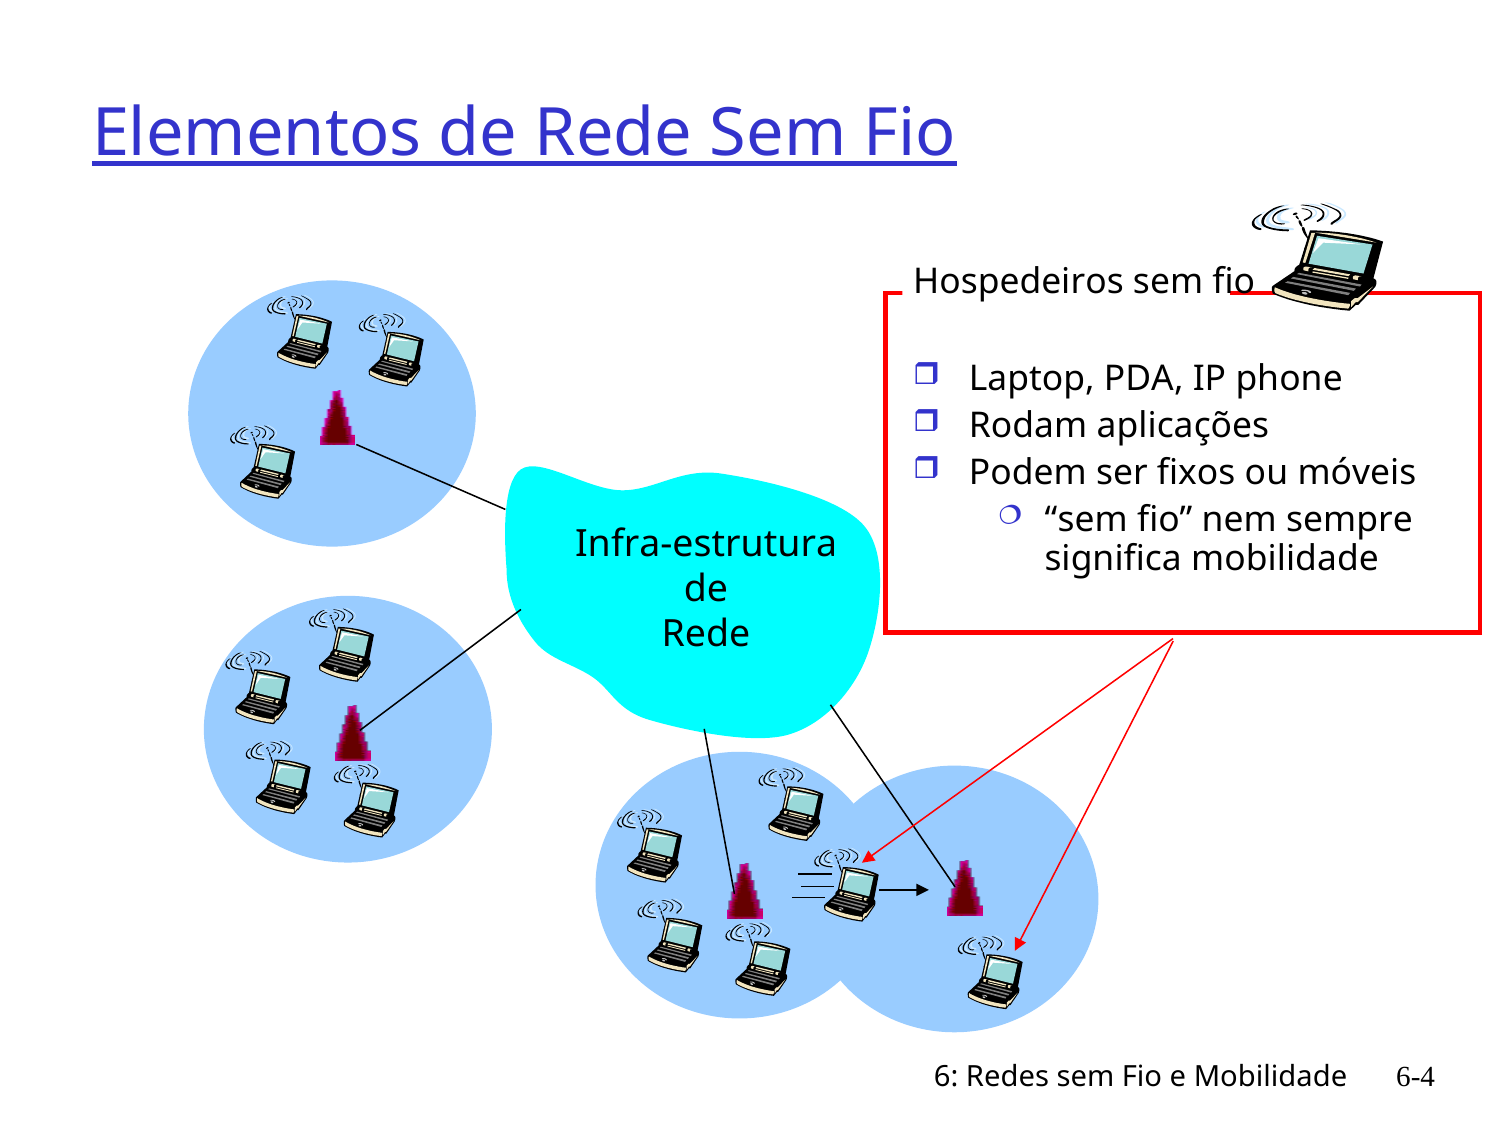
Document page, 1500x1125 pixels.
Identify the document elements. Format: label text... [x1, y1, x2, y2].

picture [358, 311, 424, 387]
picture [1251, 201, 1384, 311]
picture [266, 294, 333, 369]
text_box Infra-estrutura de Rede [560, 510, 853, 662]
picture [616, 808, 683, 883]
picture [335, 705, 371, 761]
picture [308, 607, 374, 682]
picture [727, 863, 763, 920]
text_box [203, 595, 492, 863]
text_box Elementos de Rede Sem Fio [77, 35, 1353, 223]
text_box 6-<number> [1339, 1050, 1451, 1125]
picture [814, 847, 879, 922]
picture [245, 739, 311, 815]
text_box [885, 765, 989, 824]
text_box [595, 751, 1099, 1033]
picture [947, 860, 983, 916]
picture [320, 390, 355, 445]
picture [758, 766, 824, 841]
picture [725, 921, 791, 996]
picture [225, 649, 291, 725]
text_box [563, 515, 881, 739]
text_box [188, 280, 476, 547]
text_box [505, 466, 845, 661]
picture [637, 897, 703, 973]
picture [229, 424, 296, 499]
picture [957, 934, 1023, 1010]
text_box Hospedeiros sem fio Laptop, PDA, IP phone Rodam aplicações Podem ser fixos ou móveis “sem fio” nem sempre significa mobilidade [897, 255, 1459, 604]
picture [333, 762, 399, 838]
text_box 6: Redes sem Fio e Mobilidade [728, 1050, 1339, 1125]
